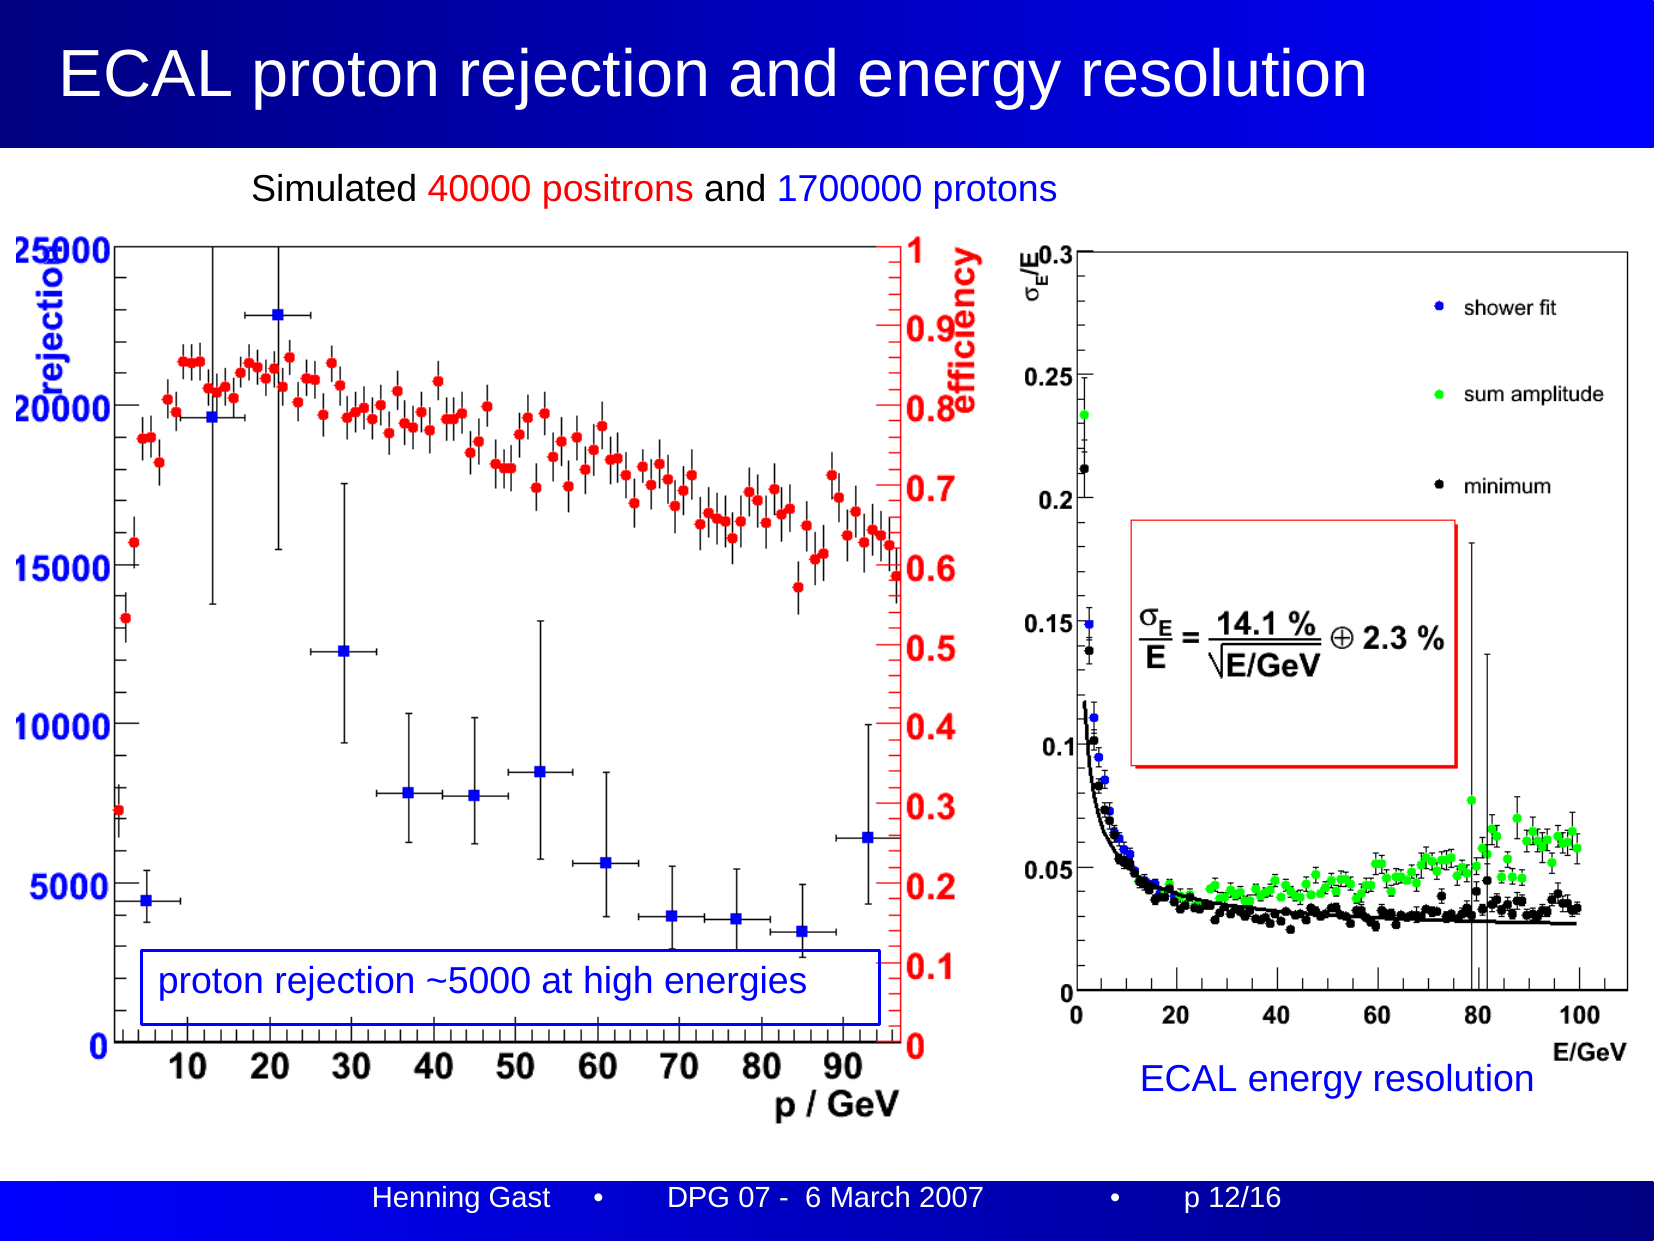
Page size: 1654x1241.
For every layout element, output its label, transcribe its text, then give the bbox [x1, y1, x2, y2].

picture [1012, 230, 1651, 1068]
text_box proton rejection ~5000 at high energies [141, 950, 880, 1025]
title ECAL proton rejection and energy resolution [0, 0, 1654, 148]
text_box ECAL energy resolution [1125, 1050, 1576, 1121]
text_box Simulated 40000 positrons and 1700000 protons [236, 159, 1123, 231]
picture [16, 221, 987, 1126]
